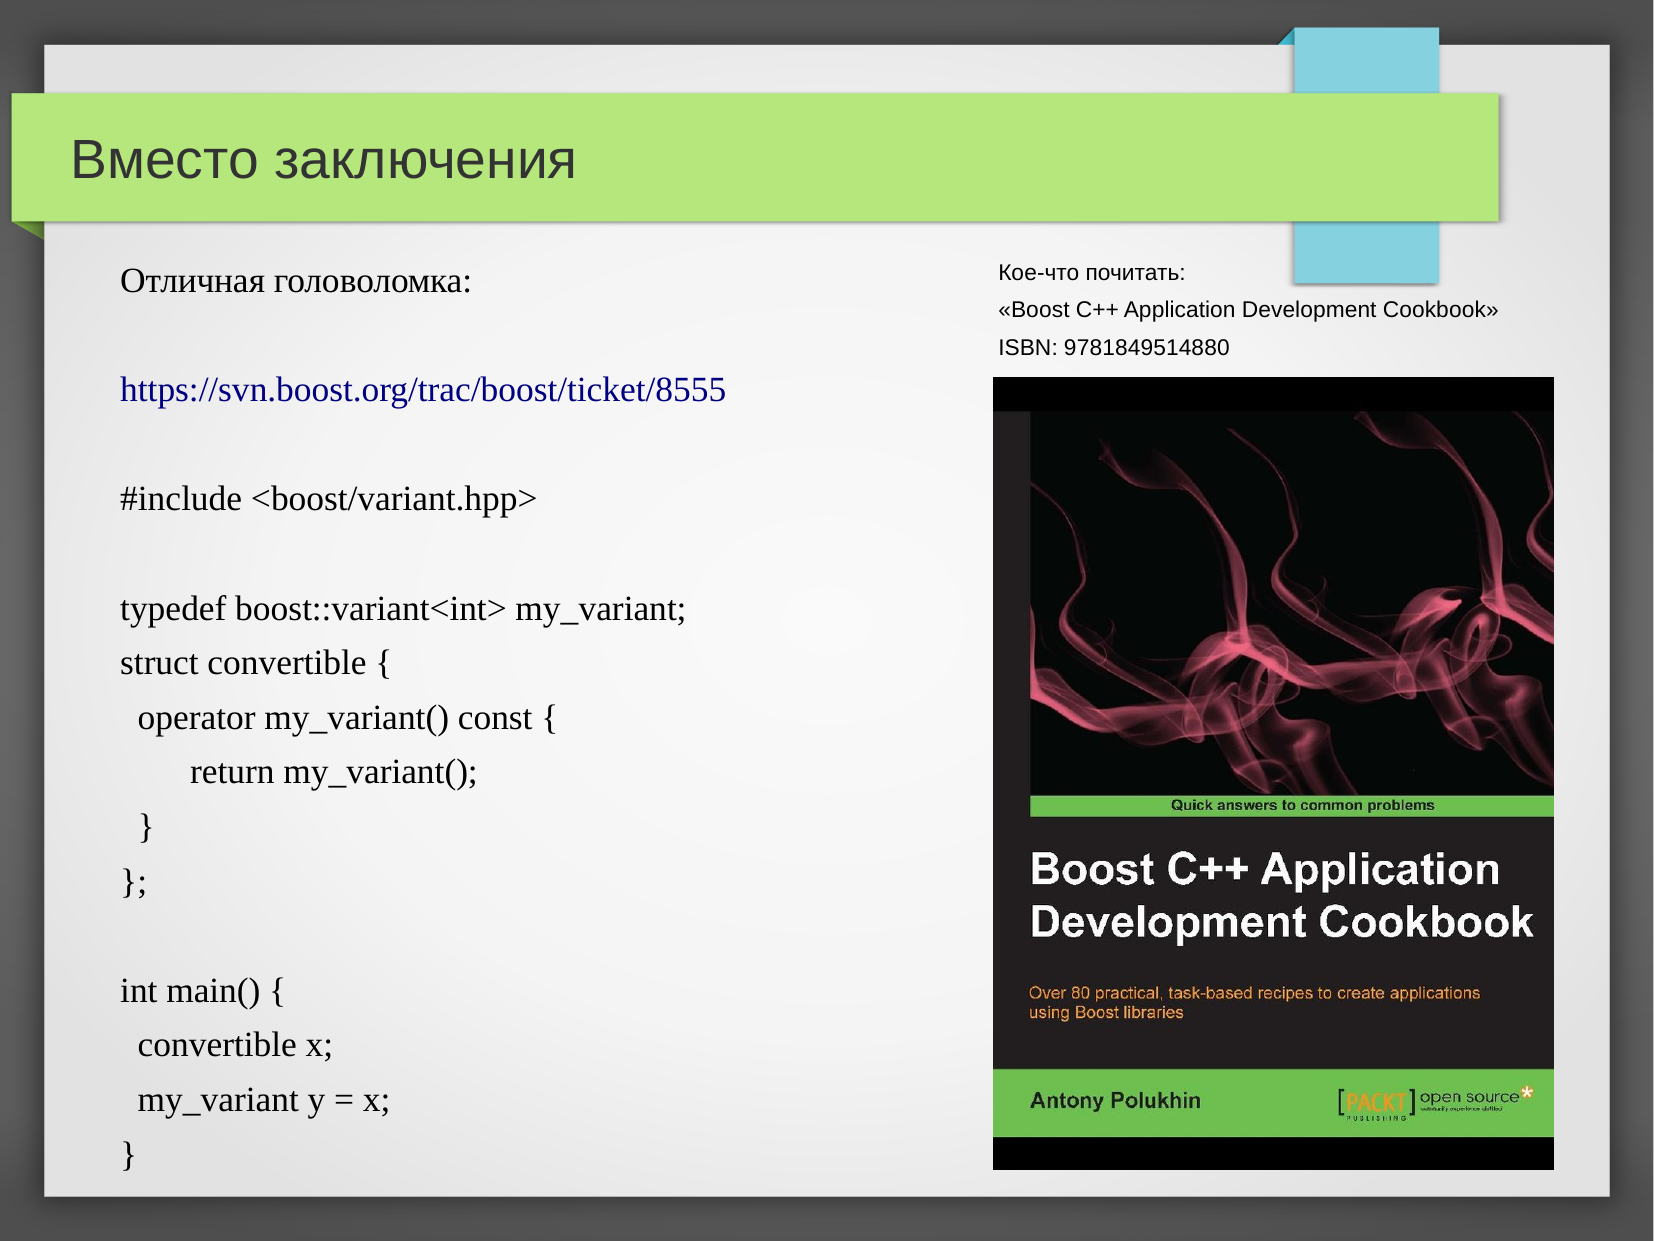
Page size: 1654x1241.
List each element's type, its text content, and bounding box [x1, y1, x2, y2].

list Кое-что почитать: «Boost C++ Application Development Cookbook» ISBN: 9781849514880 https://svn.boost.org/trac/boost/ticket/8555 #include <boost/variant.hpp> typedef boost::variant<int> my_variant; struct convertible { operator my_variant() const { return my_variant(); } }; int main() { convertible x; my_variant y = x; } [968, 259, 1583, 980]
list Отличная головоломка: https://svn.boost.org/trac/boost/ticket/8555 #include <boost/variant.hpp> typedef boost::variant<int> my_variant; struct convertible { operator my_variant() const { return my_variant(); } }; int main() { convertible x; my_variant y = x; } [82, 260, 792, 1182]
picture [0, 0, 1654, 1241]
title Вместо заключения [70, 106, 1229, 213]
